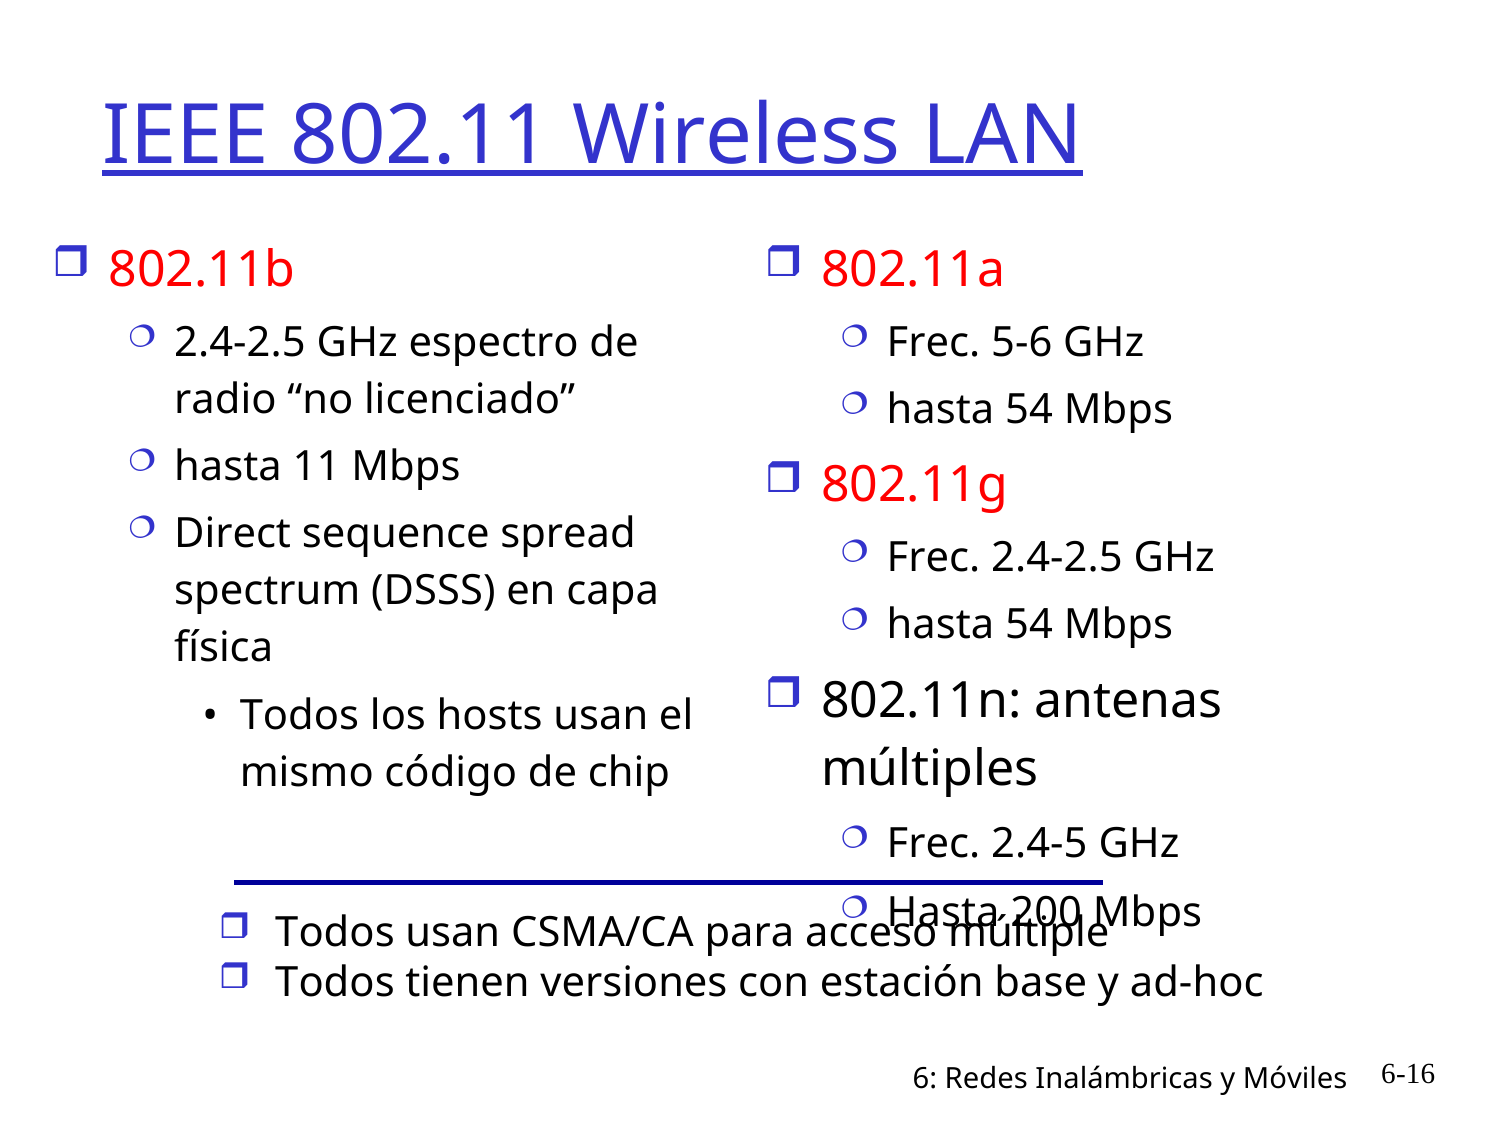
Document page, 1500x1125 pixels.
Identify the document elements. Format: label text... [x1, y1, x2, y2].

list 802.11a Frec. 5-6 GHz hasta 54 Mbps 802.11g Frec. 2.4-2.5 GHz hasta 54 Mbps 802.11n: antenas múltiples Frec. 2.4-5 GHz Hasta 200 Mbps [750, 224, 1376, 863]
text_box Todos usan CSMA/CA para acceso múltiple Todos tienen versiones con estación base y ad-hoc [204, 897, 1351, 1013]
list 802.11b 2.4-2.5 GHz espectro de radio “no licenciado” hasta 11 Mbps Direct sequence spread spectrum (DSSS) en capa física Todos los hosts usan el mismo código de chip [37, 224, 713, 853]
title IEEE 802.11 Wireless LAN [87, 37, 1363, 225]
